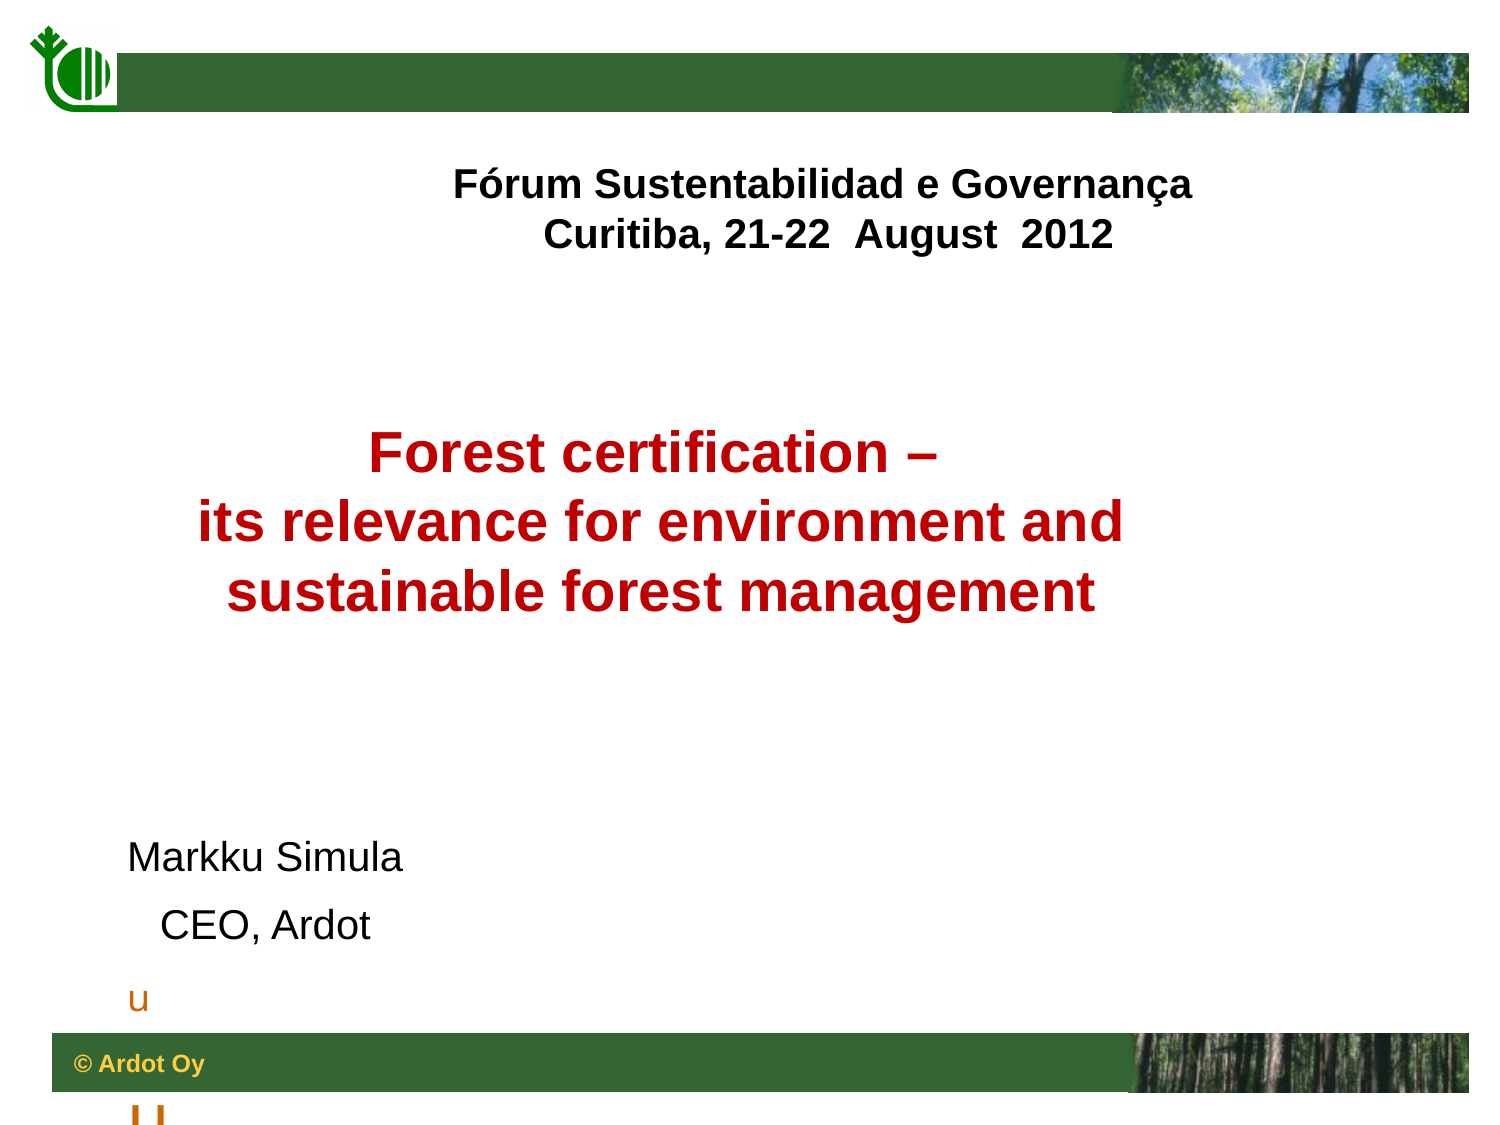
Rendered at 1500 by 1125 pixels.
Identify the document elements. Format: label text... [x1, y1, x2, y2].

title Fórum Sustentabilidad e Governança Curitiba, 21-22 August 2012 [242, 149, 1416, 316]
list Forest certification – its relevance for environment and sustainable forest management [183, 290, 1363, 634]
text_box Markku Simula CEO, Ardot [112, 822, 1388, 1035]
